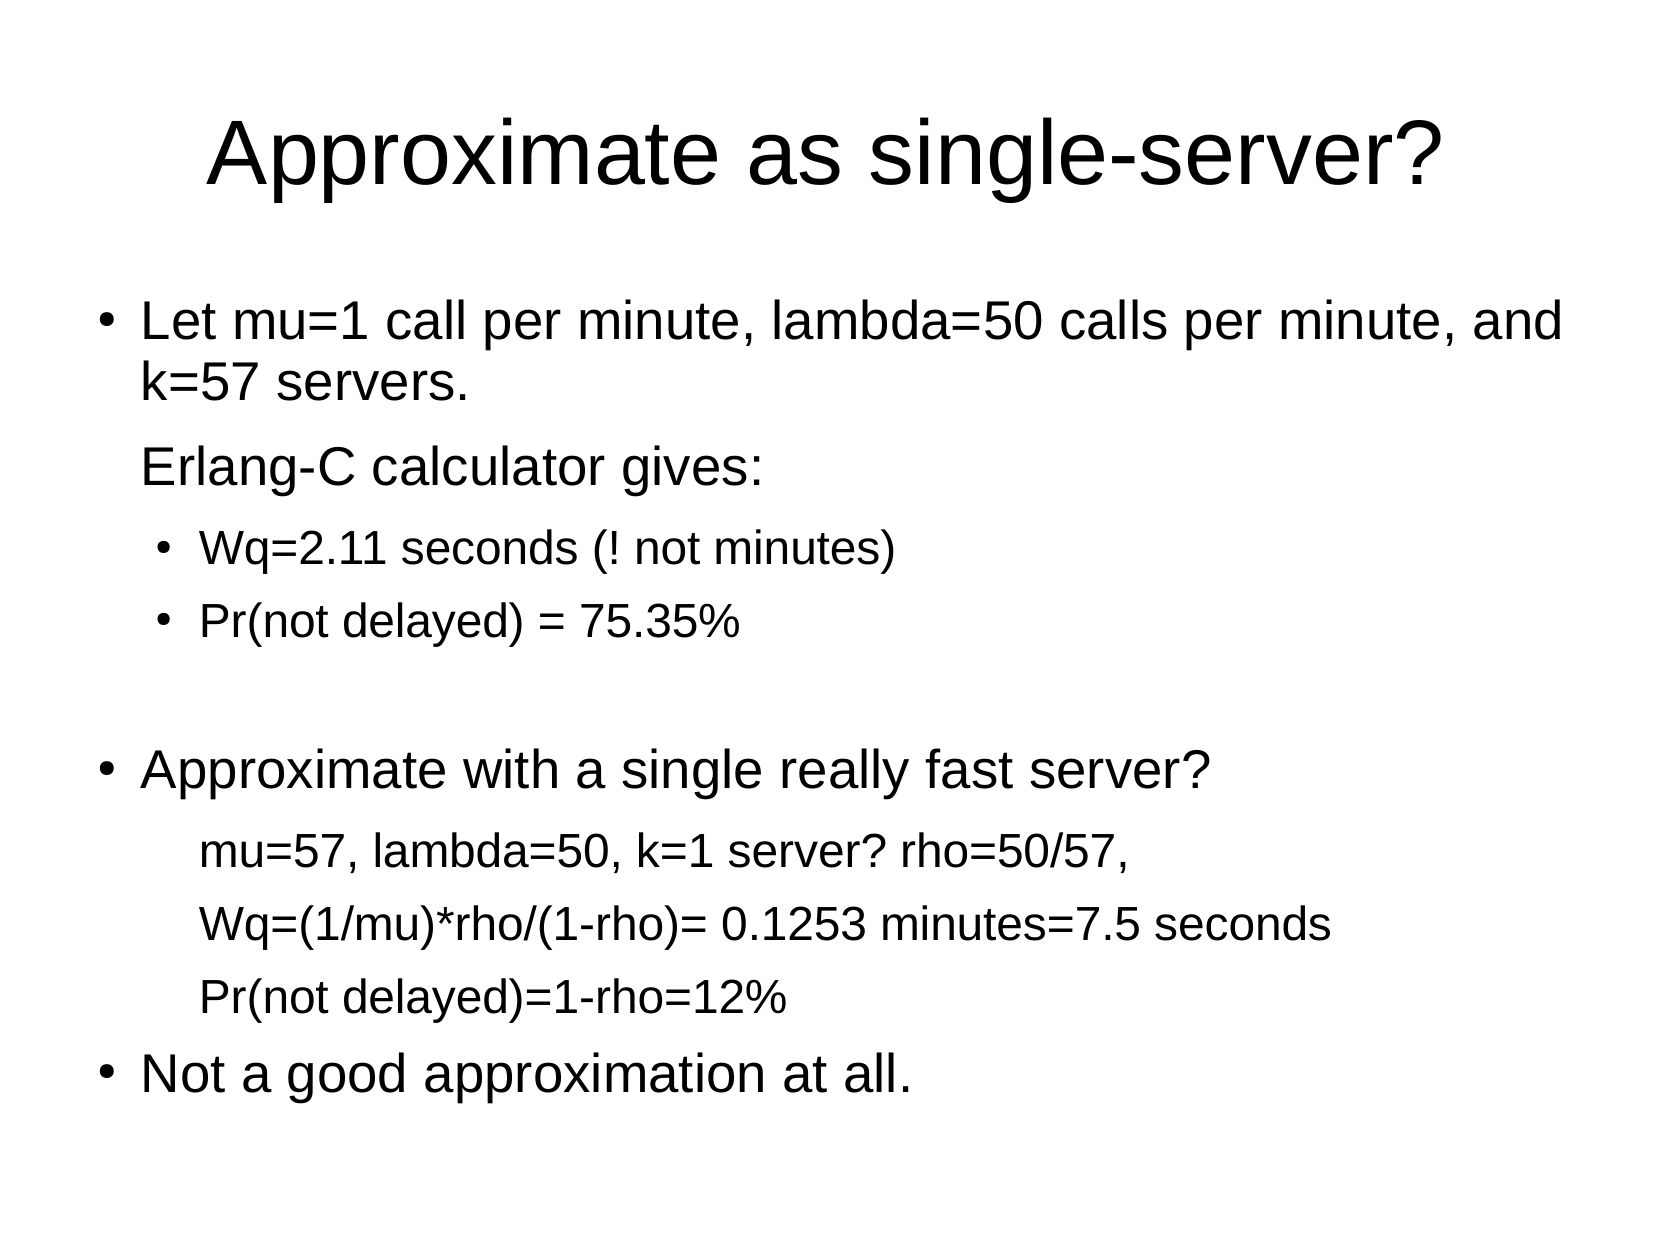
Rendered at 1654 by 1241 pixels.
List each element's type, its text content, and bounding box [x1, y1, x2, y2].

title Approximate as single-server? [82, 56, 1571, 250]
list Let mu=1 call per minute, lambda=50 calls per minute, and k=57 servers. Erlang-C calculator gives: Wq=2.11 seconds (! not minutes) Pr(not delayed) = 75.35% Approximate with a single really fast server? mu=57, lambda=50, k=1 server? rho=50/57, Wq=(1/mu)*rho/(1-rho)= 0.1253 minutes=7.5 seconds Pr(not delayed)=1-rho=12% Not a good approximation at all. [82, 290, 1571, 1109]
